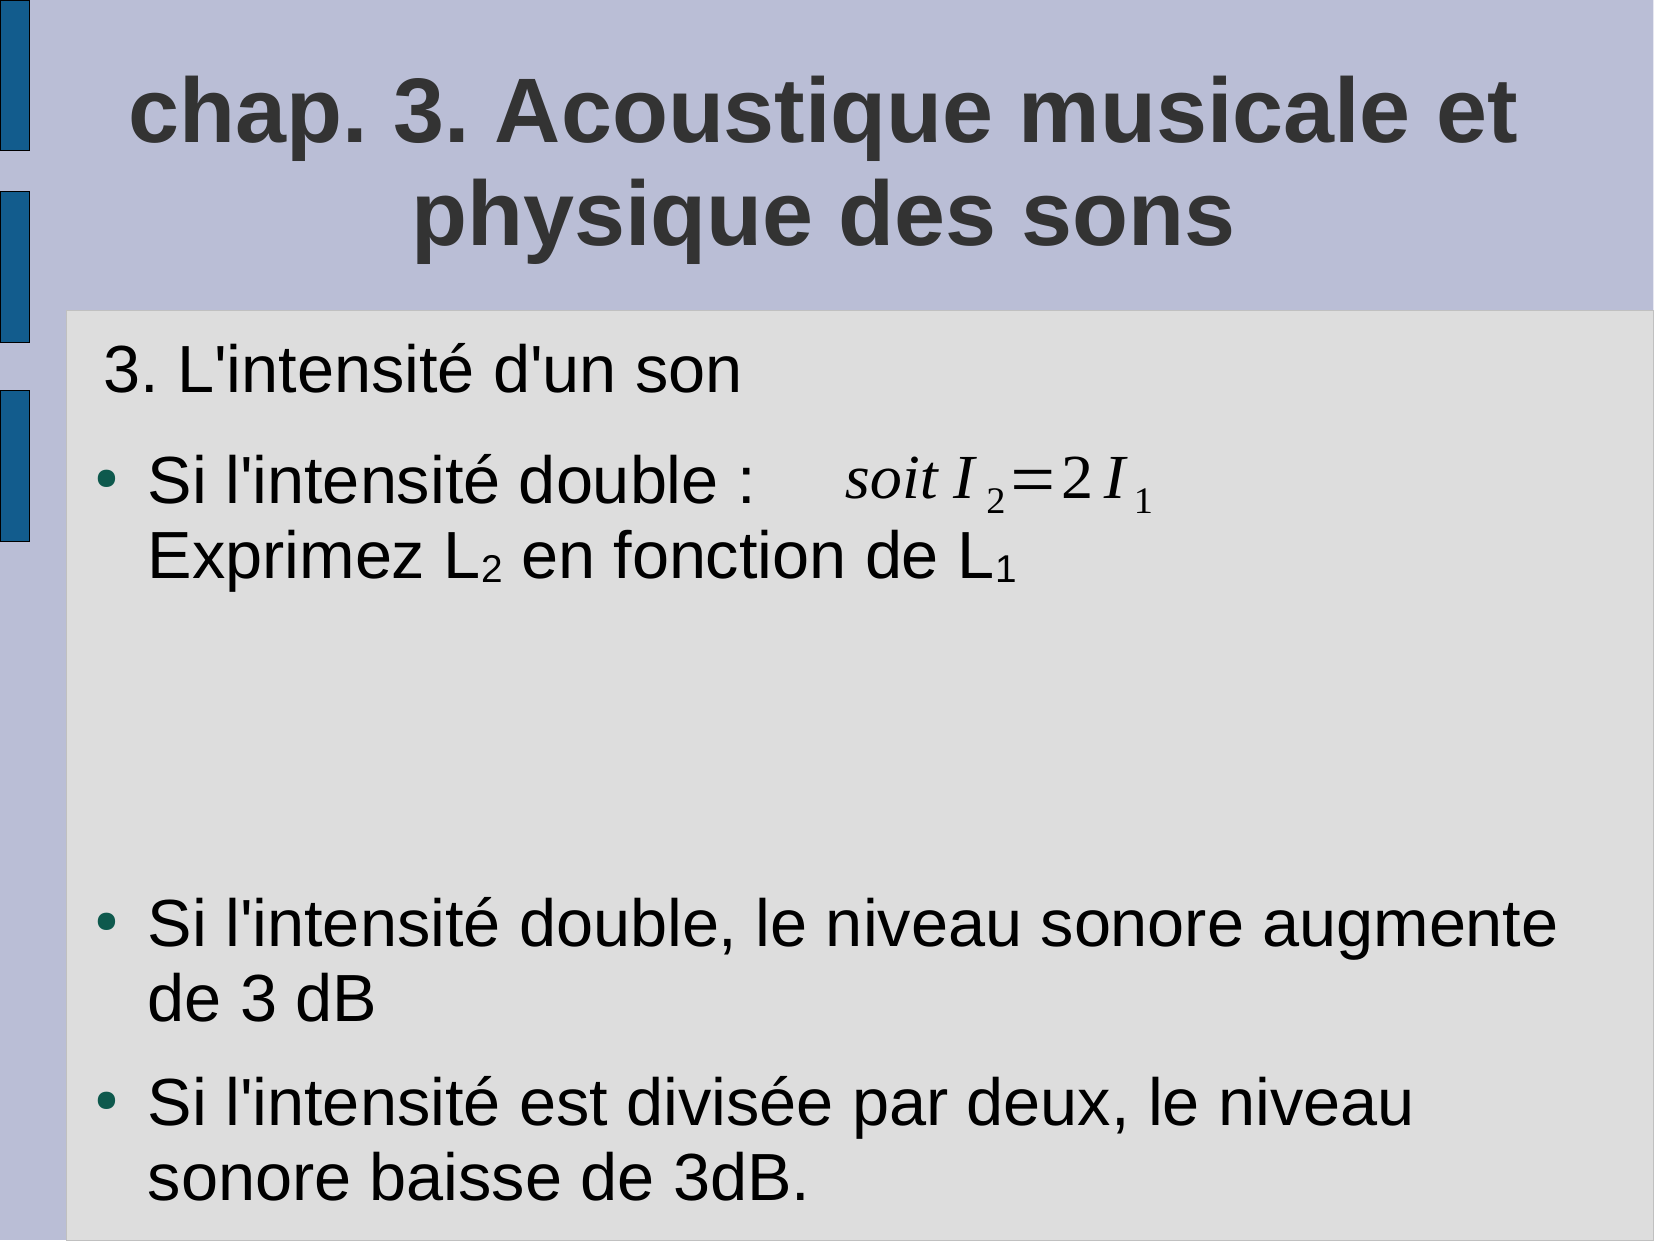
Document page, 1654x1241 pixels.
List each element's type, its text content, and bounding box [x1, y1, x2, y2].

list Si l'intensité double : Exprimez L2 en fonction de L1 [76, 442, 1565, 614]
chart [826, 442, 1169, 522]
list Si l'intensité double, le niveau sonore augmente de 3 dB Si l'intensité est divisée par deux, le niveau sonore baisse de 3dB. [76, 885, 1566, 1214]
title chap. 3. Acoustique musicale et physique des sons [118, 58, 1531, 266]
text_box 3. L'intensité d'un son [88, 324, 1565, 415]
